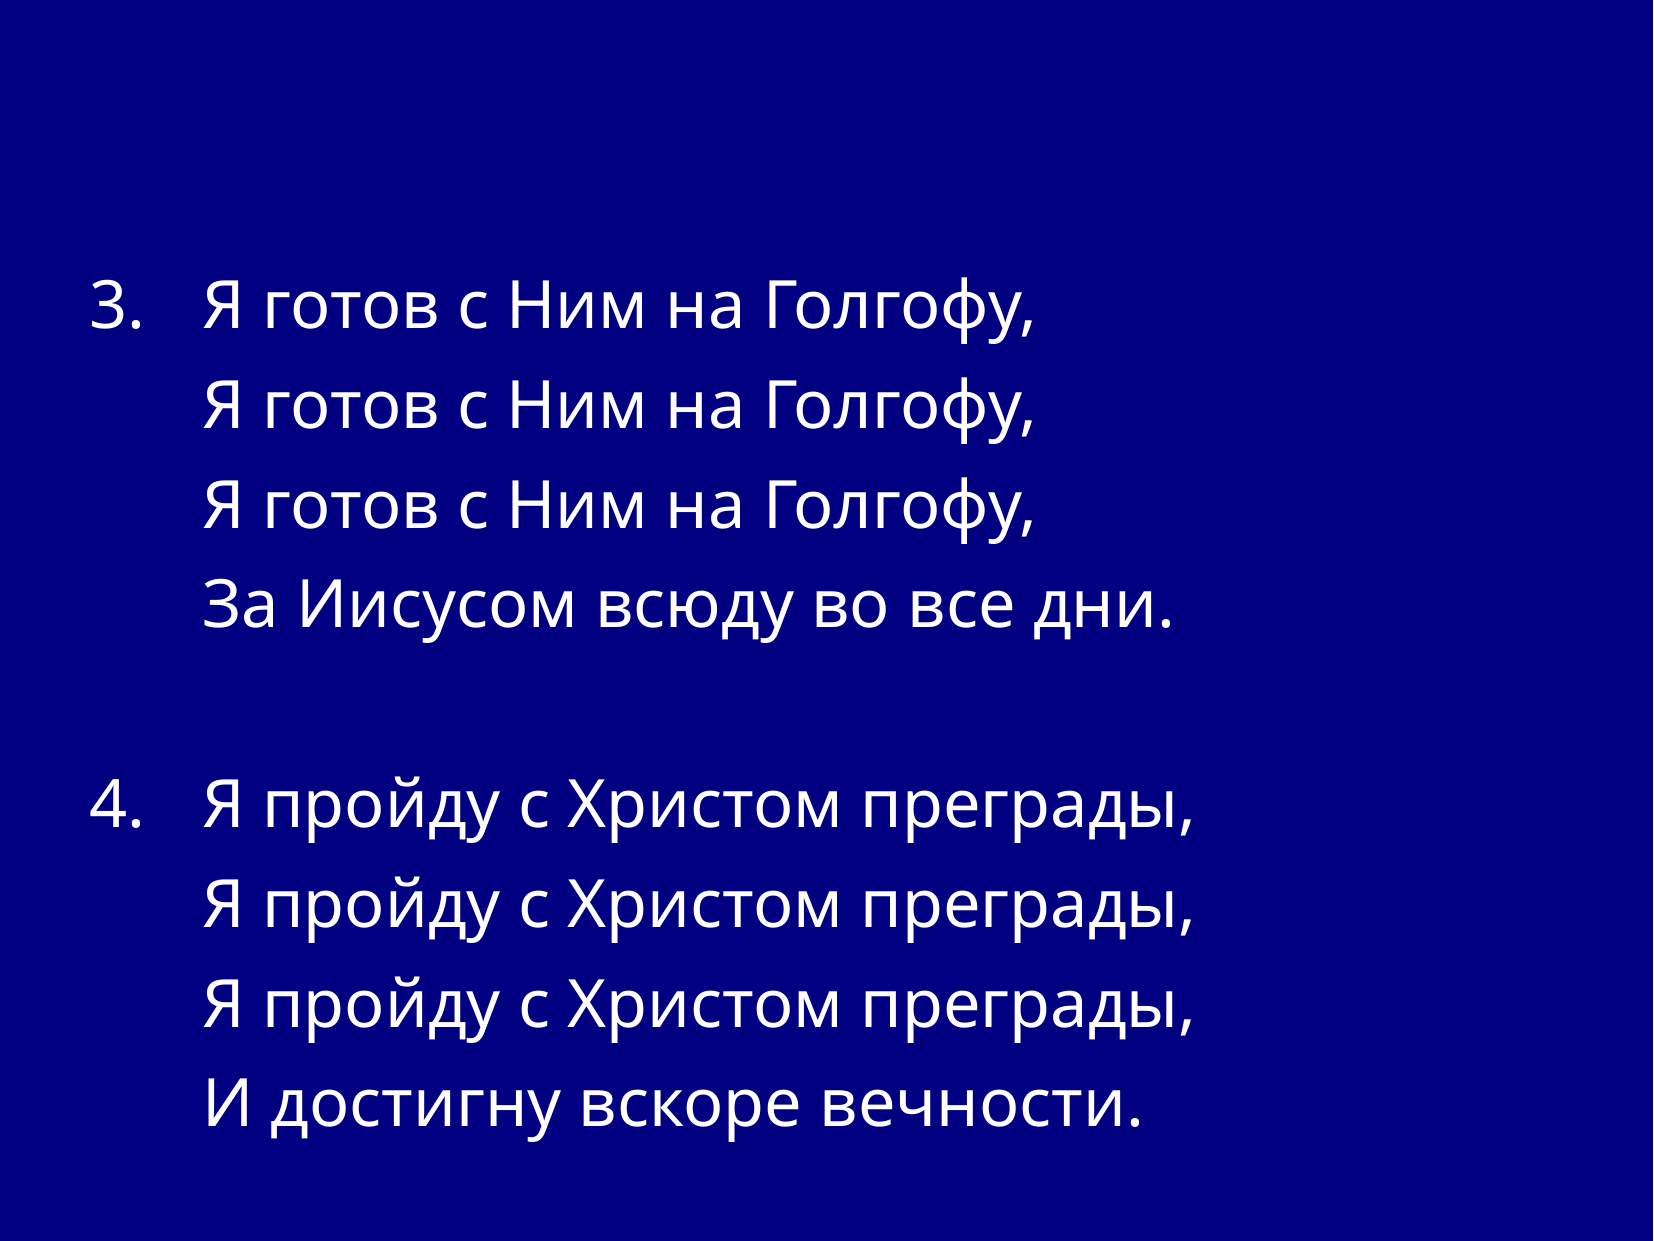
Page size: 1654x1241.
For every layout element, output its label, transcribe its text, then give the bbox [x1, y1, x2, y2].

text_box 3. Я готов с Ним на Голгофу, Я готов с Ним на Голгофу, Я готов с Ним на Голгофу, За Иисусом всюду во все дни. 4. Я пройду с Христом преграды, Я пройду с Христом преграды, Я пройду с Христом преграды, И достигну вскоре вечности. [75, 150, 1576, 1163]
